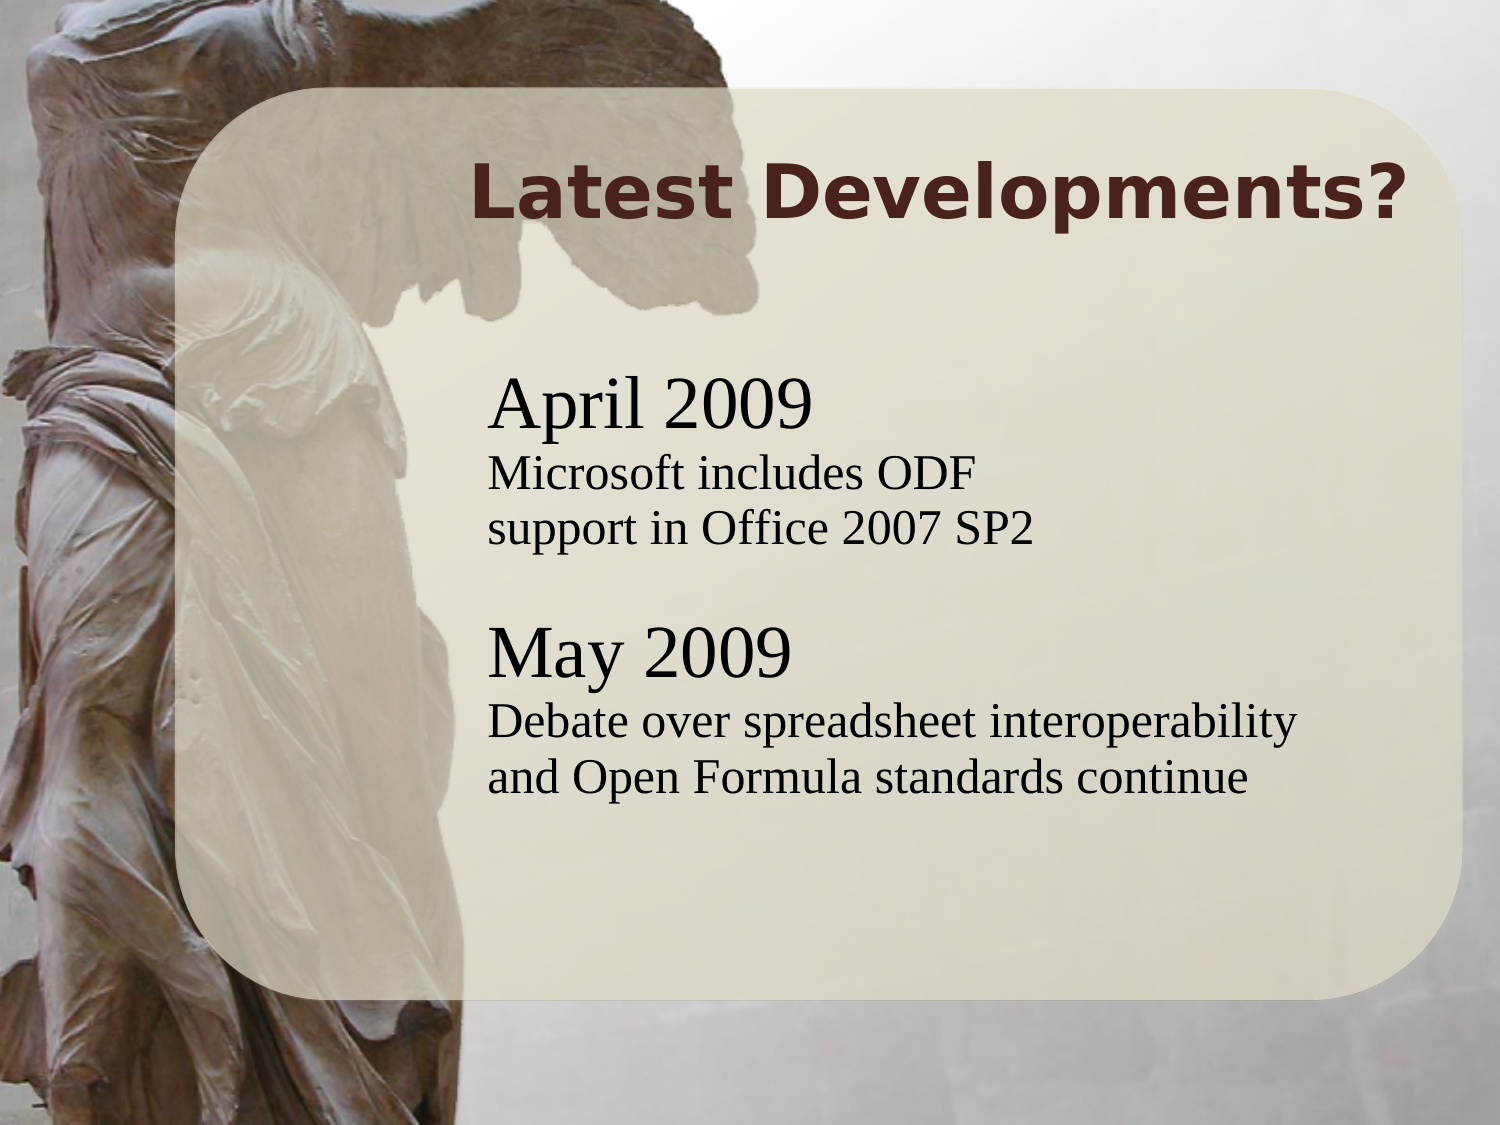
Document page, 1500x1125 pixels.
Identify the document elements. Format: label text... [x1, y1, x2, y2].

picture [0, 0, 1500, 1125]
text_box April 2009 Microsoft includes ODF support in Office 2007 SP2 May 2009 Debate over spreadsheet interoperability and Open Formula standards continue [472, 354, 1388, 812]
title Latest Developments? [235, 95, 1411, 291]
